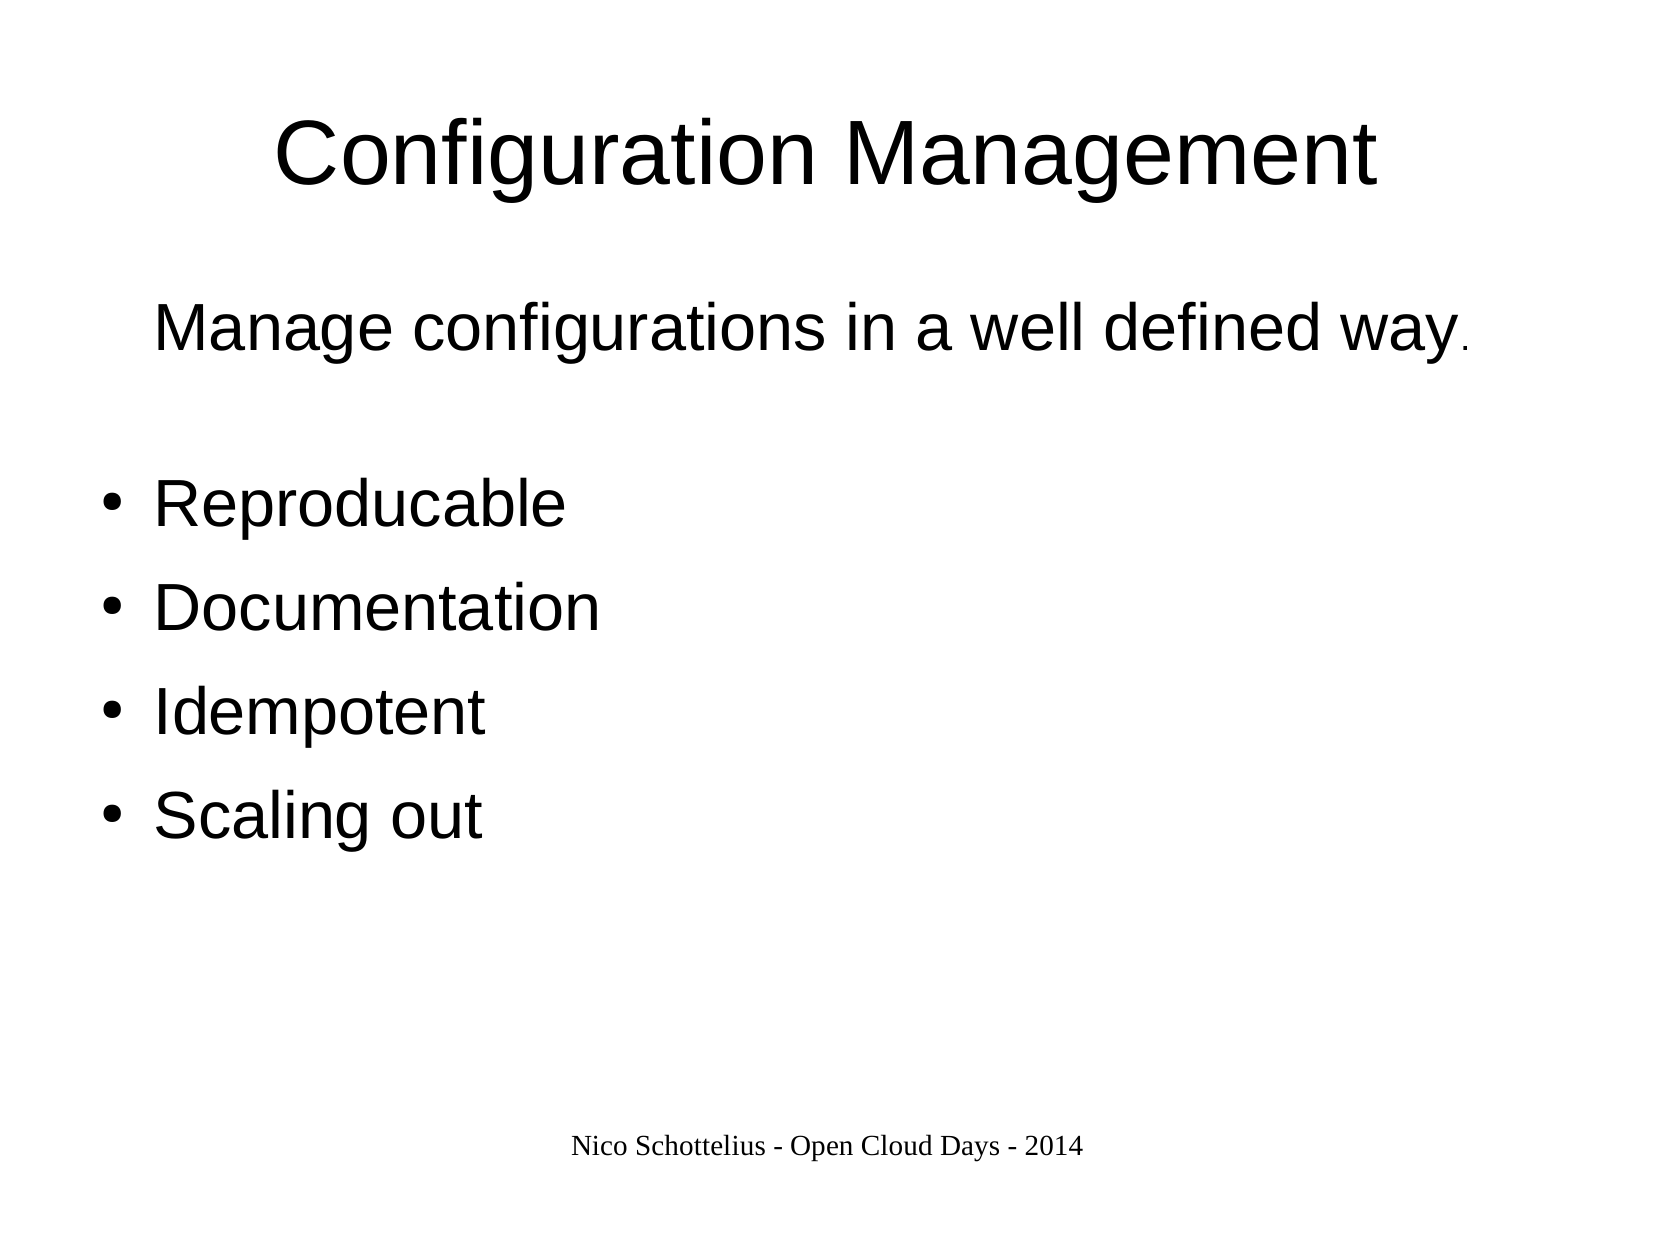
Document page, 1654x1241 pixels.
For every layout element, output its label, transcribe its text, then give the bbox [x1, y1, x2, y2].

title Configuration Management [82, 49, 1571, 257]
list Manage configurations in a well defined way. Reproducable Documentation Idempotent Scaling out [82, 290, 1538, 977]
